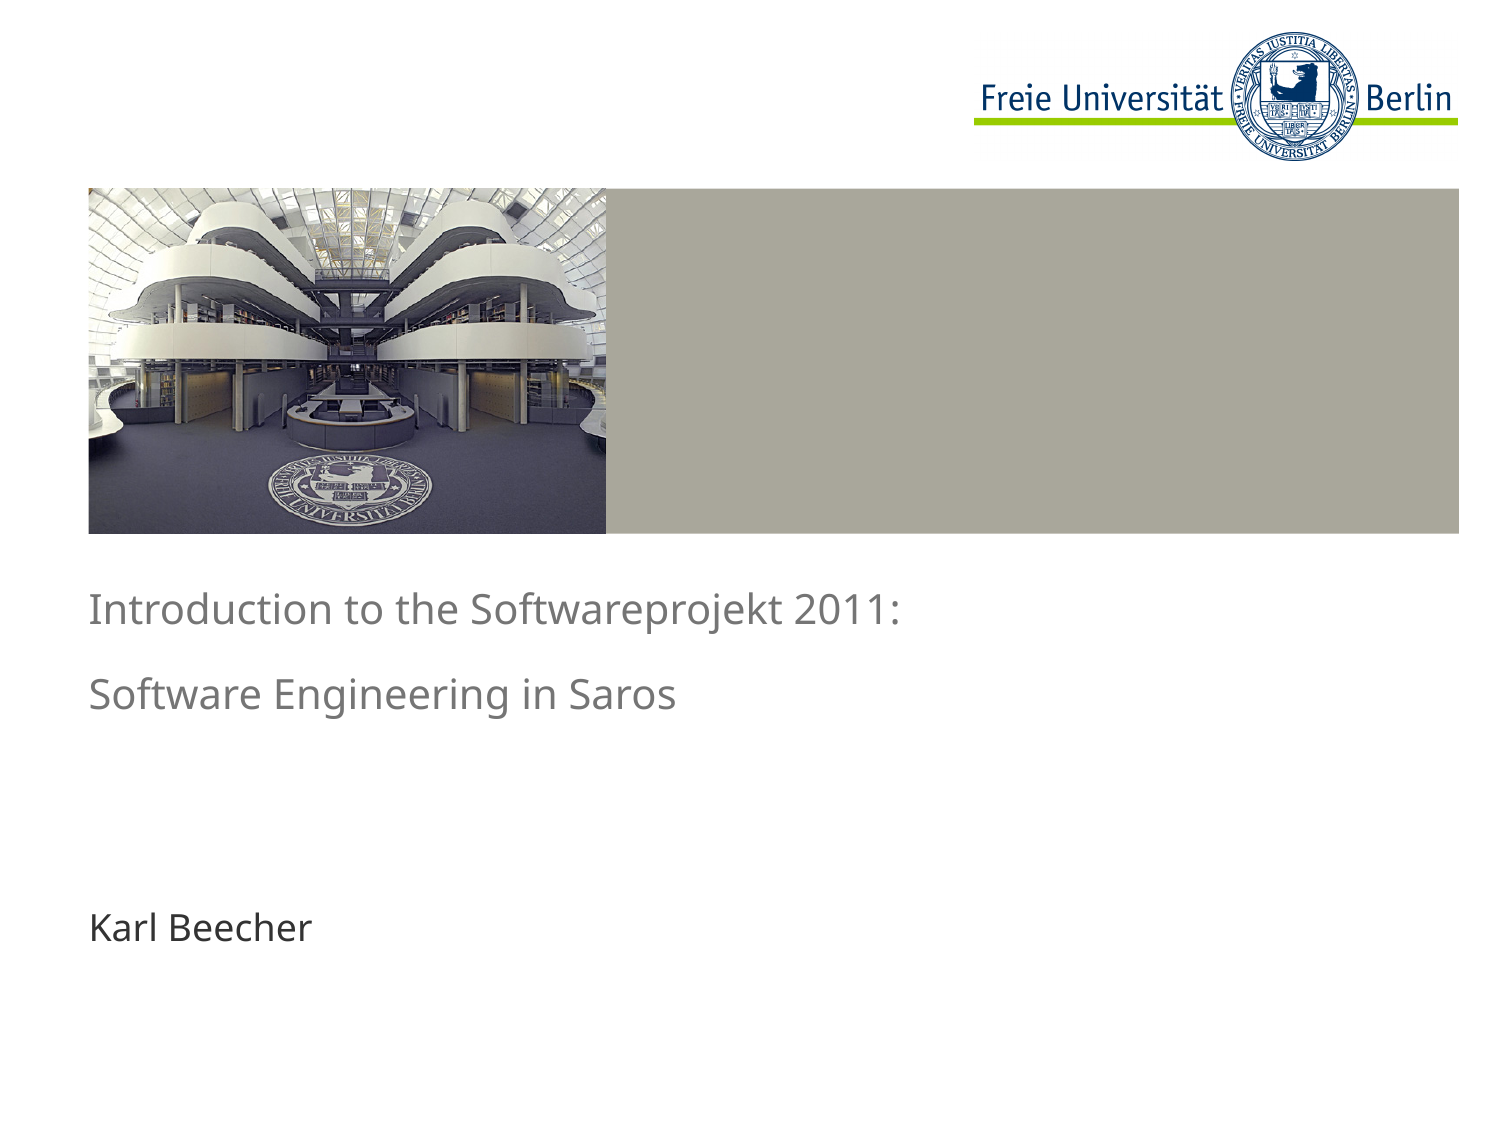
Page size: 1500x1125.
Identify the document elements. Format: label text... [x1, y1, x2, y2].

picture [974, 32, 1458, 161]
picture [88, 188, 606, 534]
title Introduction to the Softwareprojekt 2011: Software Engineering in Saros [88, 590, 1459, 751]
subtitle Karl Beecher [88, 804, 1459, 1044]
